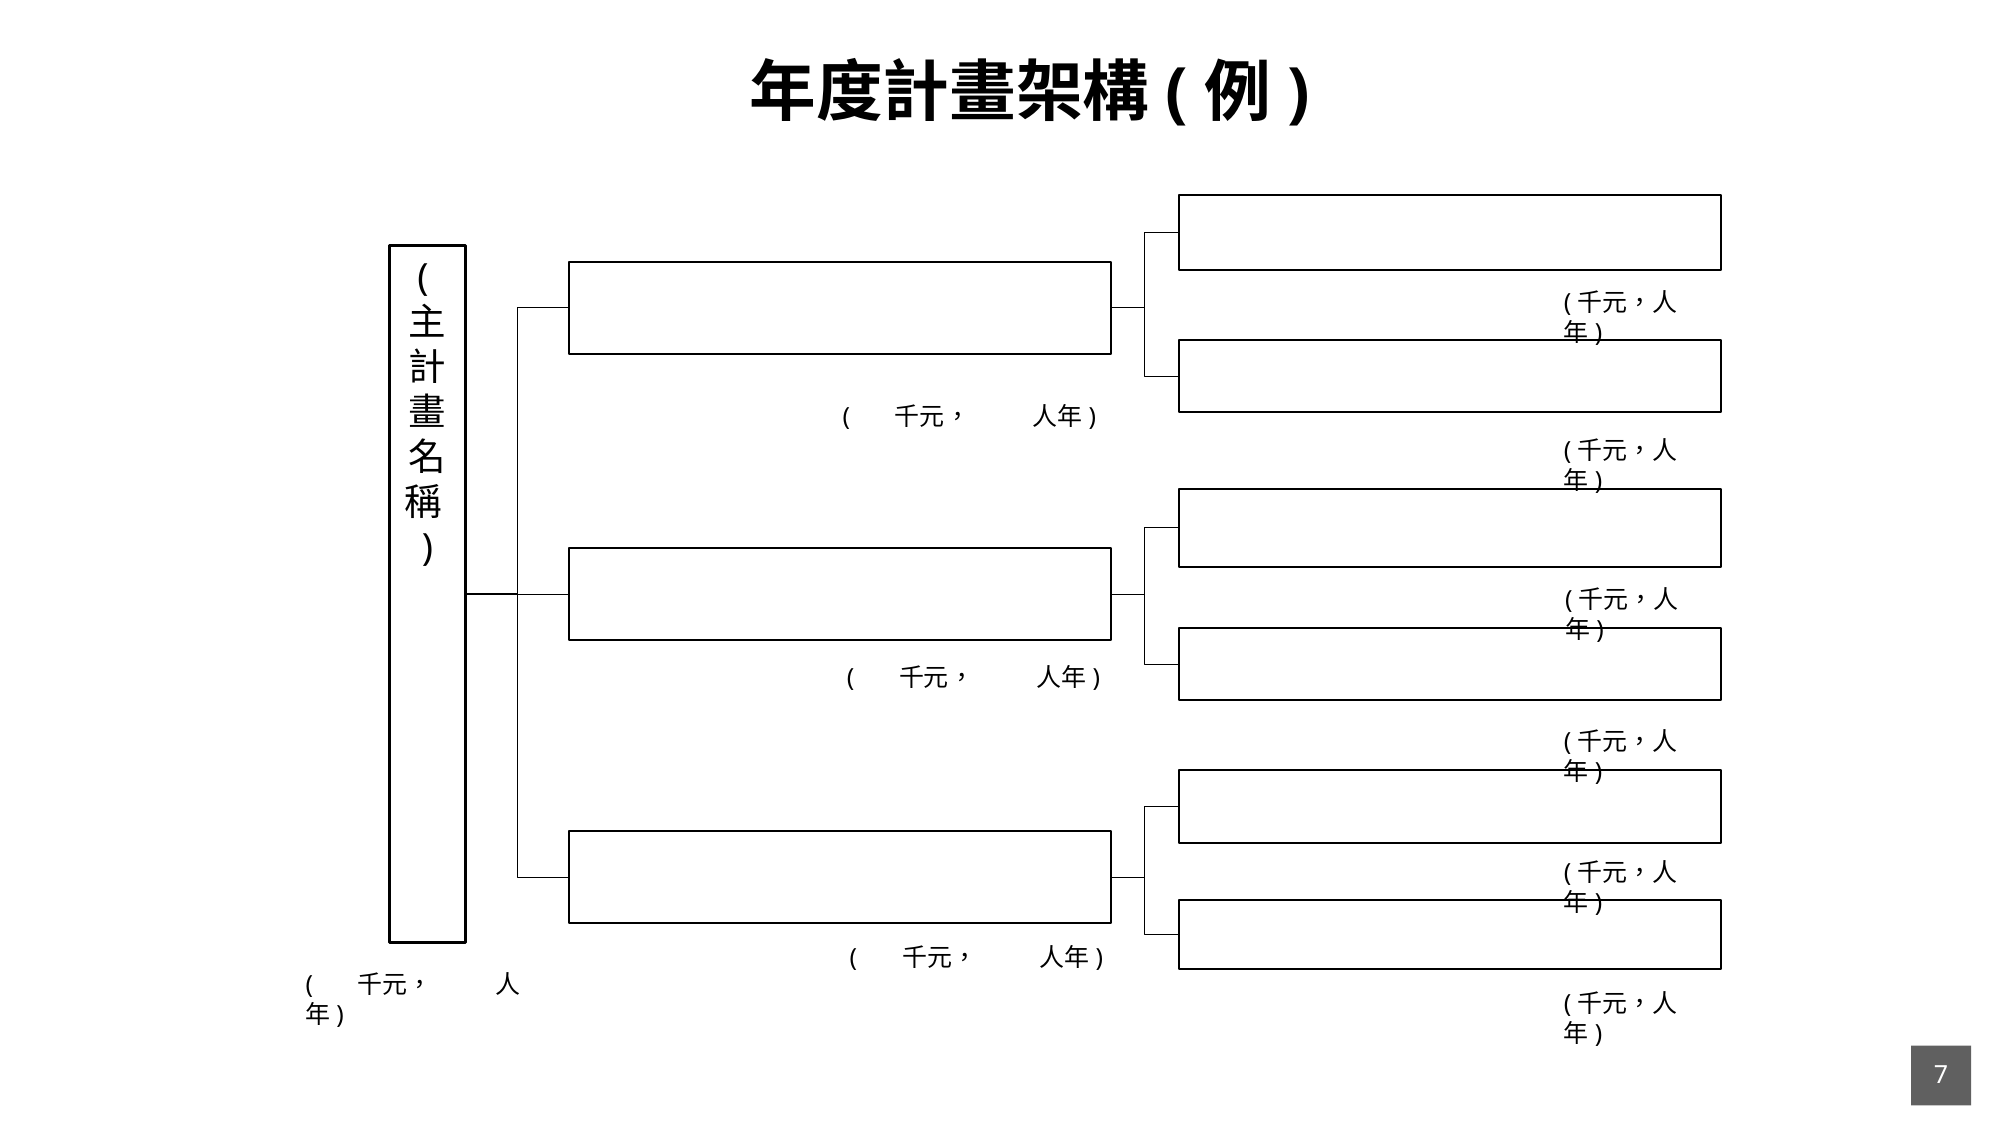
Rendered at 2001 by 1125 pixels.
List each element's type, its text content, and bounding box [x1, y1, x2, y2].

text_box ( 千元， 人年) [834, 934, 1118, 980]
slide_number <編號> [1911, 1045, 1972, 1106]
text_box (千元，人年) [1549, 980, 1721, 1055]
text_box 年度計畫架構(例) [432, 41, 1628, 137]
text_box (主計畫名稱) [389, 245, 466, 943]
text_box ( 千元， 人年) [827, 392, 1111, 438]
text_box (千元，人年) [1549, 849, 1721, 924]
text_box (千元，人年) [1549, 279, 1721, 354]
text_box (千元，人年) [1550, 576, 1722, 651]
text_box (千元，人年) [1549, 427, 1721, 503]
text_box ( 千元， 人年) [290, 961, 562, 1036]
text_box ( 千元， 人年) [831, 654, 1115, 700]
text_box (千元，人年) [1549, 718, 1721, 794]
